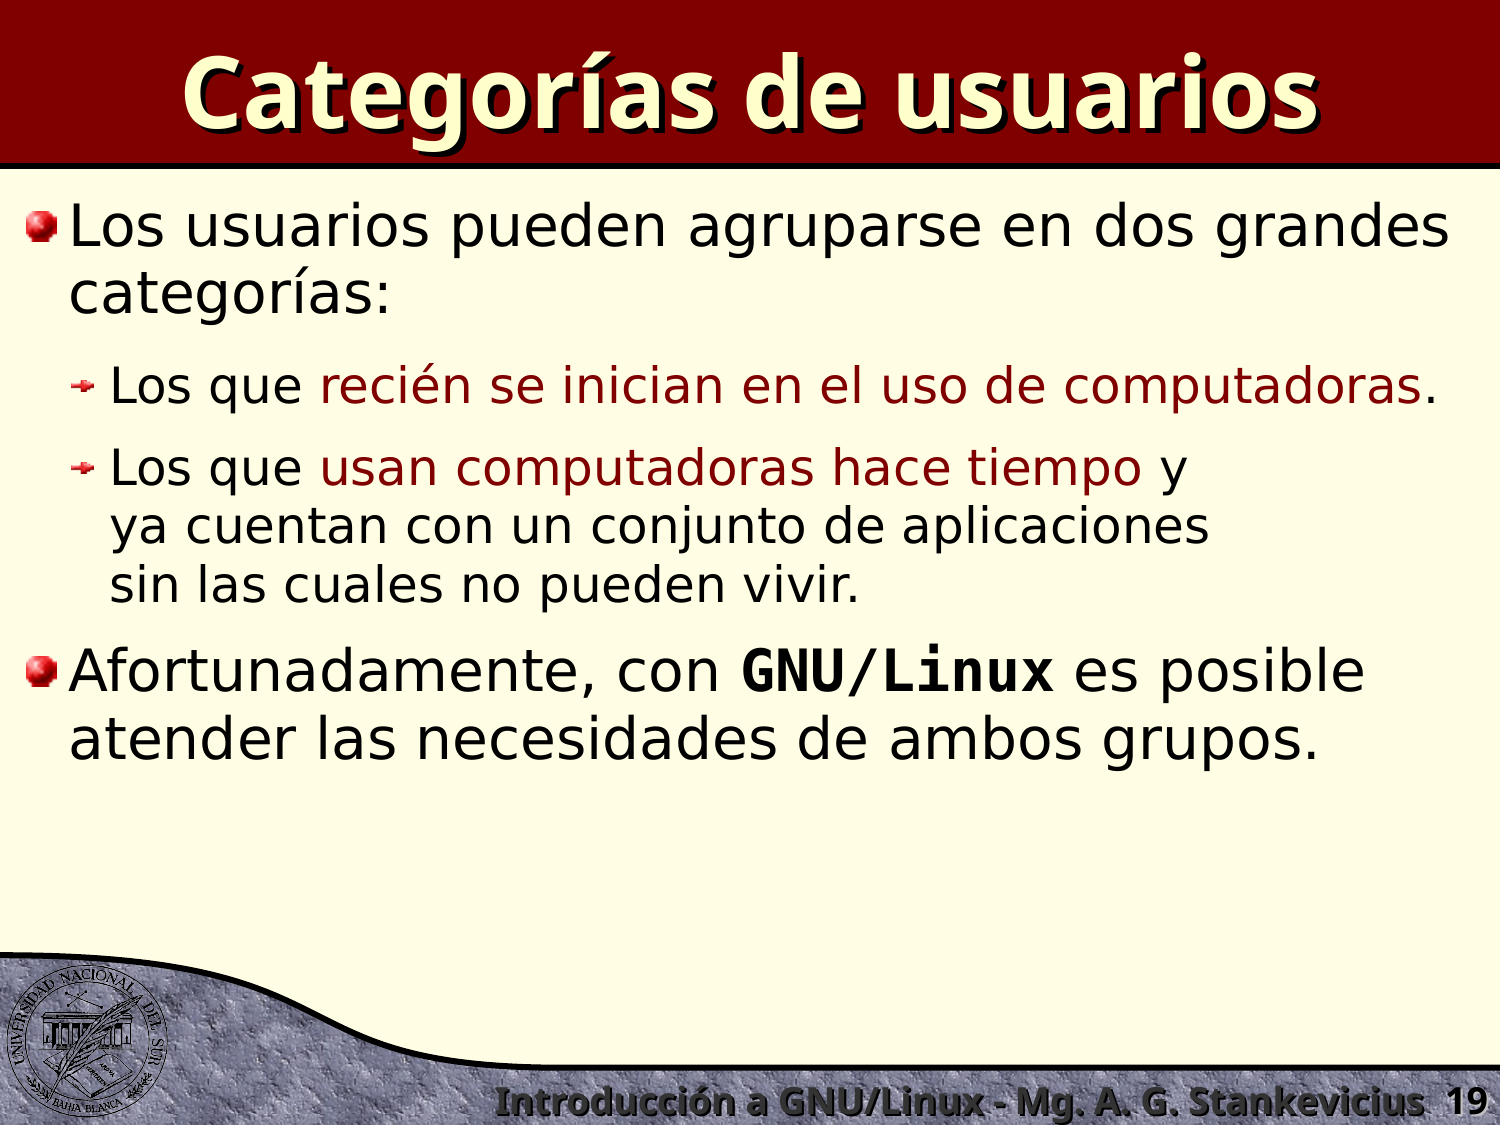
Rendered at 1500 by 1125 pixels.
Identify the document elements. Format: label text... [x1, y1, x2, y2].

picture [0, 956, 1500, 1125]
picture [1059, 1100, 1065, 1110]
list Los usuarios pueden agruparse en dos grandes categorías: Los que recién se inician en el uso de computadoras. Los que usan computadoras hace tiempo y ya cuentan con un conjunto de aplicaciones sin las cuales no pueden vivir. Afortunadamente, con GNU/Linux es posible atender las necesidades de ambos grupos. [11, 192, 1486, 935]
title Categorías de usuarios [15, 12, 1485, 153]
